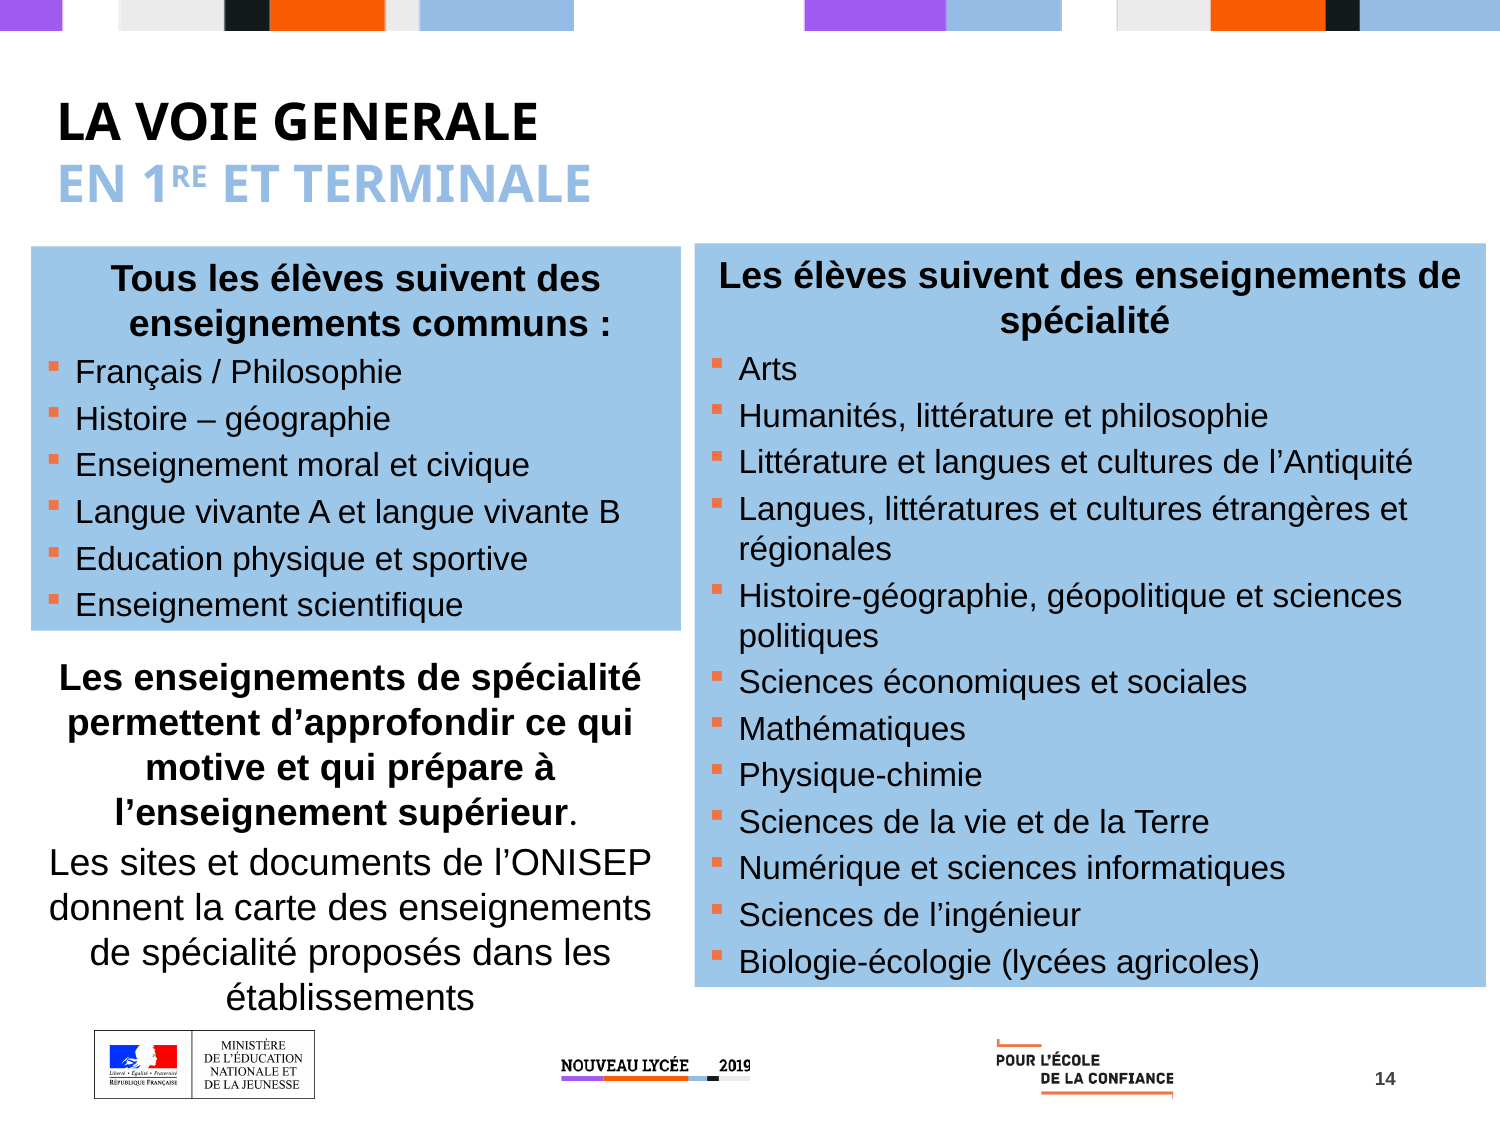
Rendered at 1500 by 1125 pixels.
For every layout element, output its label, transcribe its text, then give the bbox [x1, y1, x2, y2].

slide_number <numéro> [1337, 1048, 1411, 1109]
text_box Tous les élèves suivent des enseignements communs : Français / Philosophie Histoire – géographie Enseignement moral et civique Langue vivante A et langue vivante B Education physique et sportive Enseignement scientifique [31, 246, 681, 631]
text_box Les élèves suivent des enseignements de spécialité Arts Humanités, littérature et philosophie Littérature et langues et cultures de l’Antiquité Langues, littératures et cultures étrangères et régionales Histoire-géographie, géopolitique et sciences politiques Sciences économiques et sociales Mathématiques Physique-chimie Sciences de la vie et de la Terre Numérique et sciences informatiques Sciences de l’ingénieur Biologie-écologie (lycées agricoles) [694, 243, 1486, 988]
title La voie GENERALE en 1re et Terminale [41, 58, 1483, 244]
picture [94, 1030, 315, 1099]
text_box Les enseignements de spécialité permettent d’approfondir ce qui motive et qui prépare à l’enseignement supérieur. Les sites et documents de l’ONISEP donnent la carte des enseignements de spécialité proposés dans les établissements [11, 645, 689, 1026]
